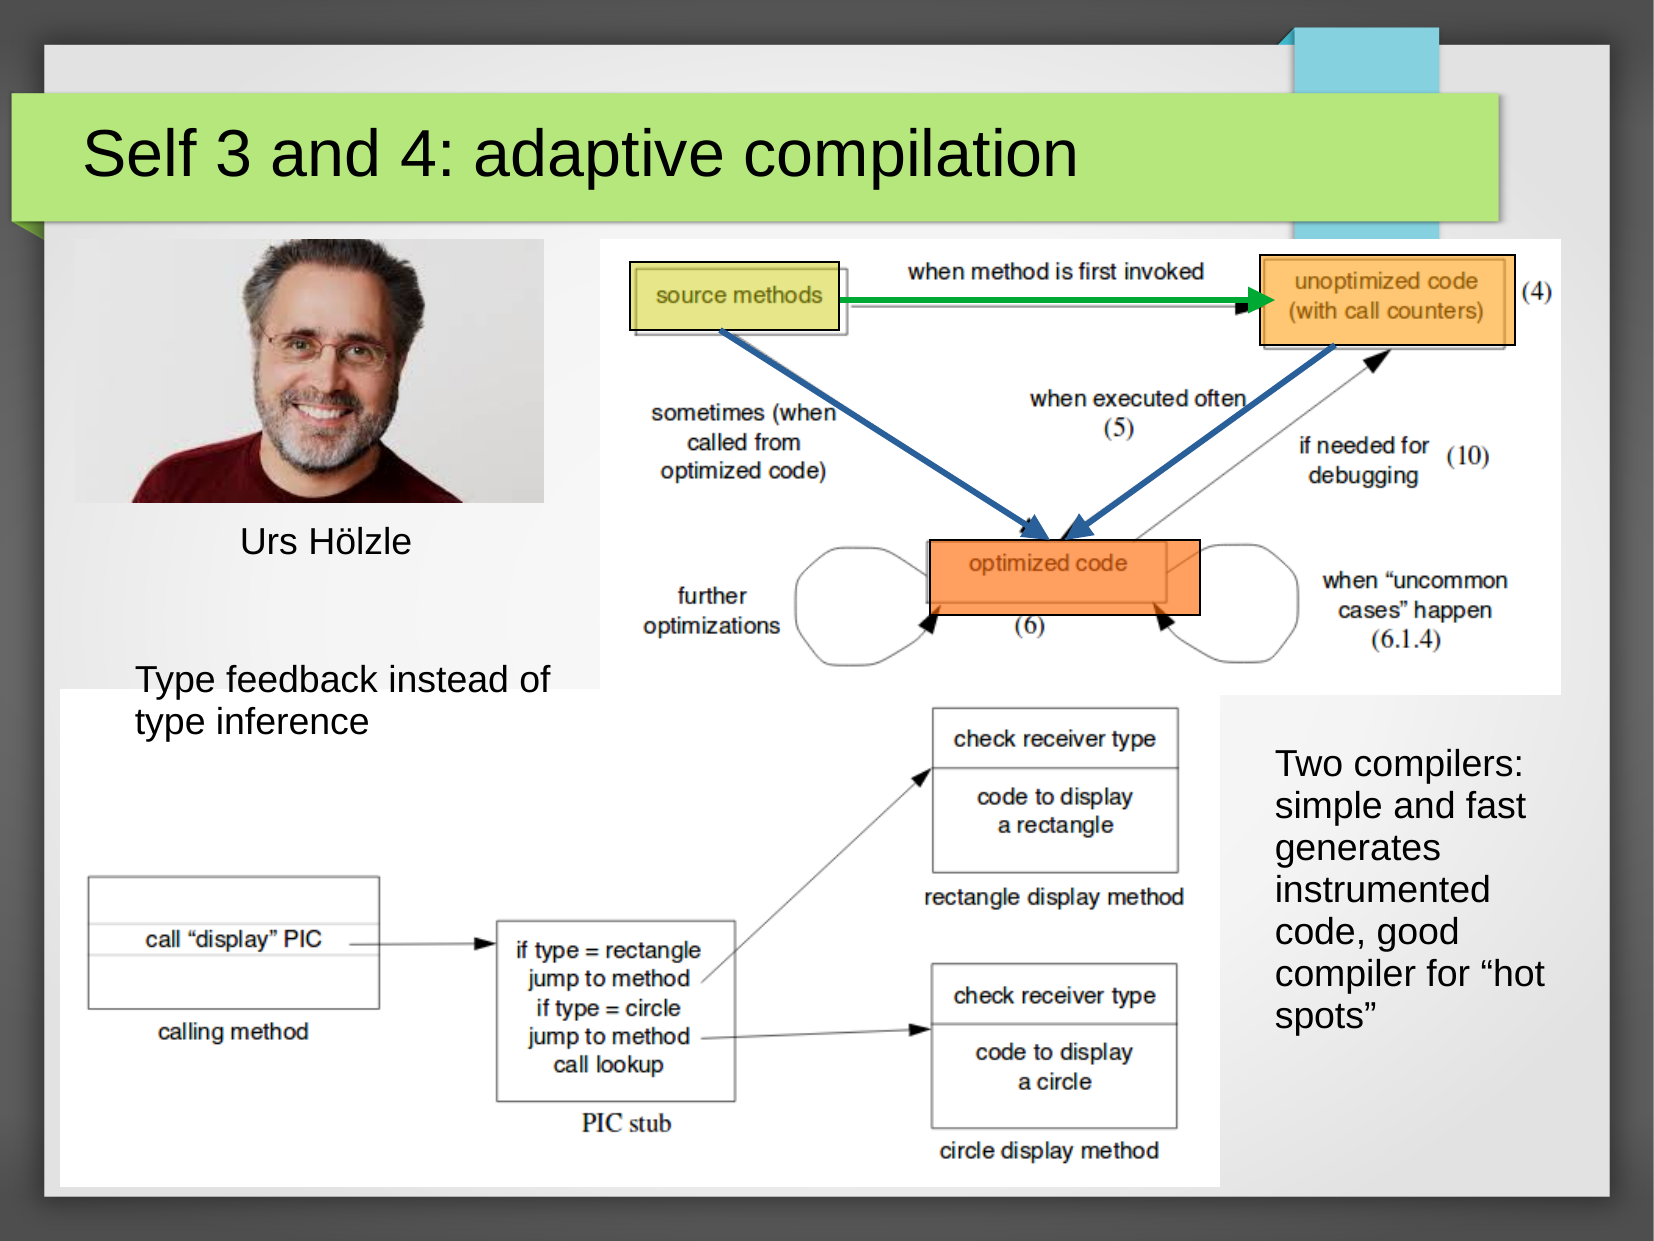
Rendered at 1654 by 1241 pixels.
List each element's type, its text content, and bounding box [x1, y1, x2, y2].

text_box [930, 540, 1201, 616]
text_box Urs Hölzle [225, 513, 600, 571]
text_box [1260, 255, 1516, 345]
text_box [629, 262, 839, 331]
title Self 3 and 4: adaptive compilation [82, 94, 1264, 213]
text_box Type feedback instead of type inference [120, 651, 631, 751]
text_box Two compilers: simple and fast generates instrumented code, good compiler for “hot spots” [1260, 735, 1576, 1044]
picture [0, 0, 1654, 1241]
